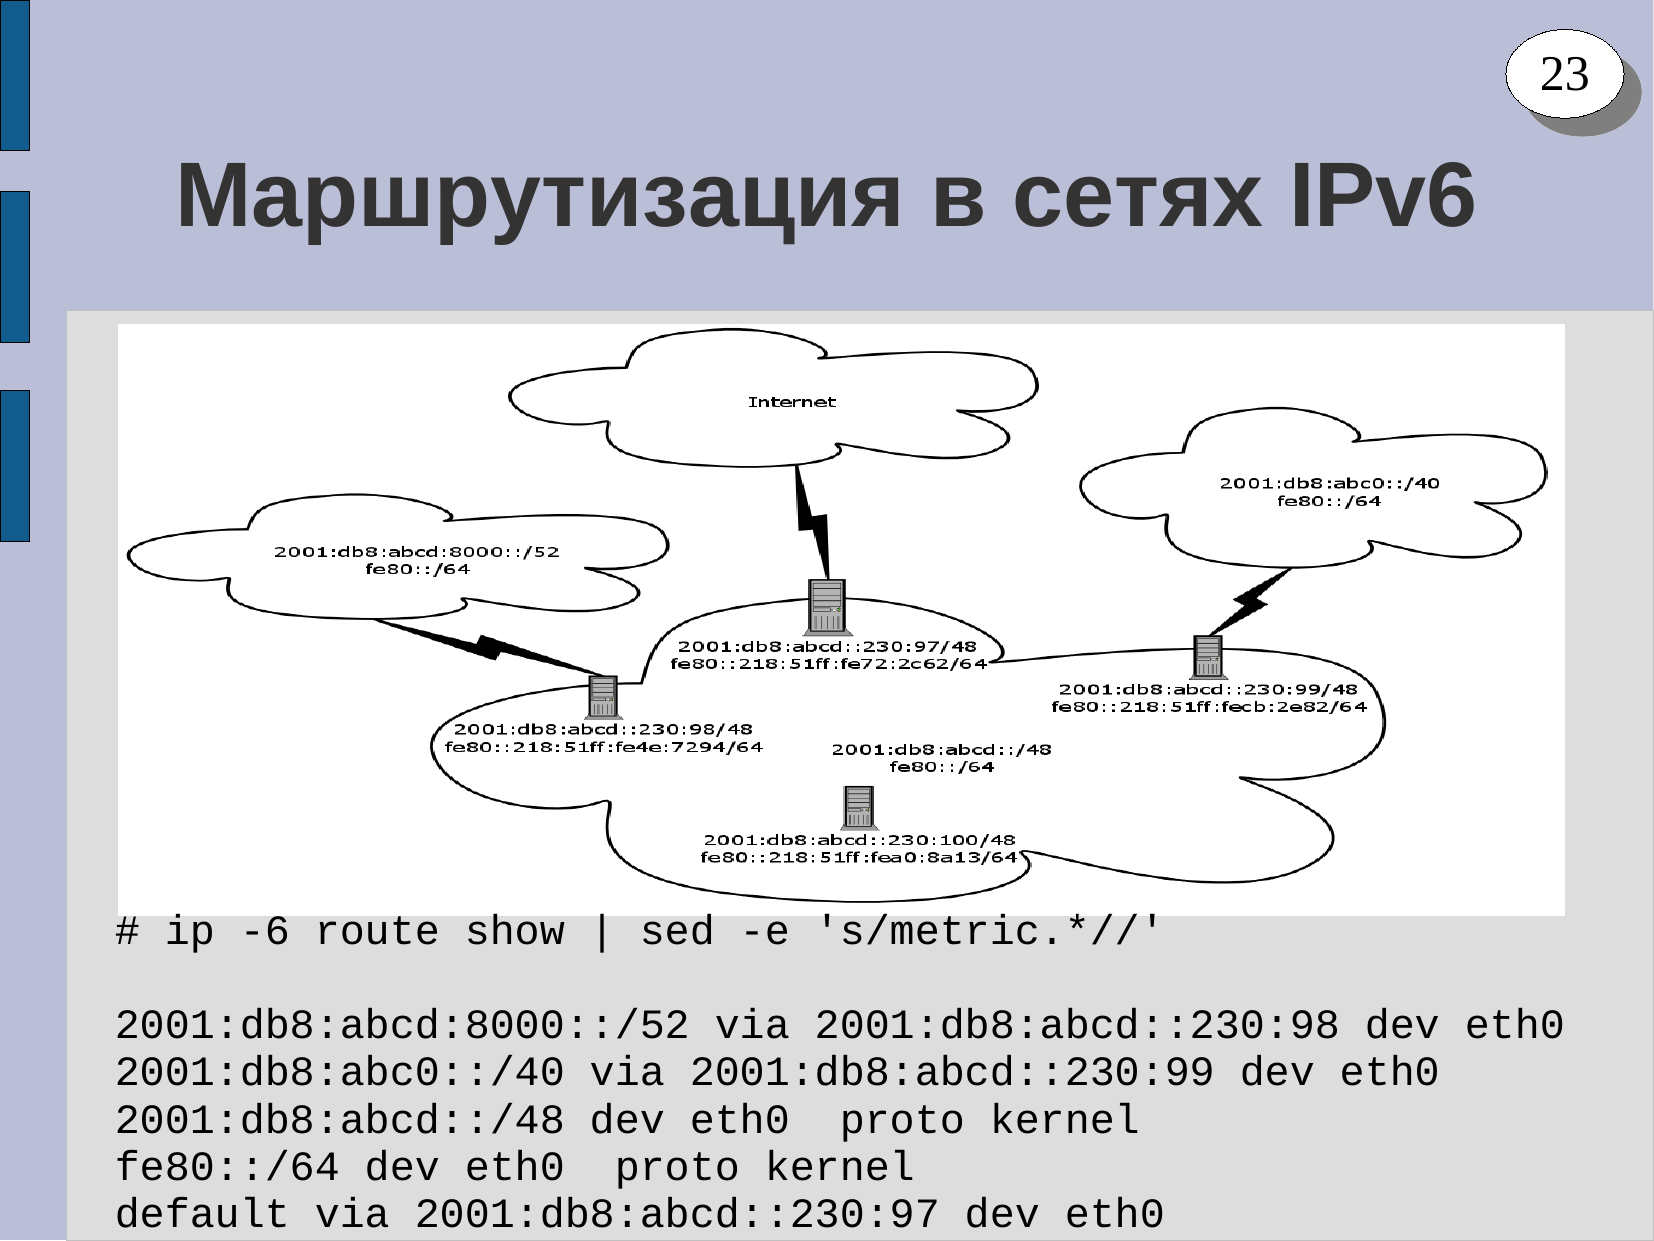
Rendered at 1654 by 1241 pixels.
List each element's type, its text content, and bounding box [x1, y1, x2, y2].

title Маршрутизация в сетях IPv6 [121, 87, 1534, 302]
text_box # ip -6 route show | sed -e 's/metric.*//' 2001:db8:abcd:8000::/52 via 2001:db8:abcd::230:98 dev eth0 2001:db8:abc0::/40 via 2001:db8:abcd::230:99 dev eth0 2001:db8:abcd::/48 dev eth0 proto kernel fe80::/64 dev eth0 proto kernel default via 2001:db8:abcd::230:97 dev eth0 [114, 909, 1569, 1241]
picture [118, 324, 1565, 909]
text_box 23 [1505, 29, 1625, 119]
